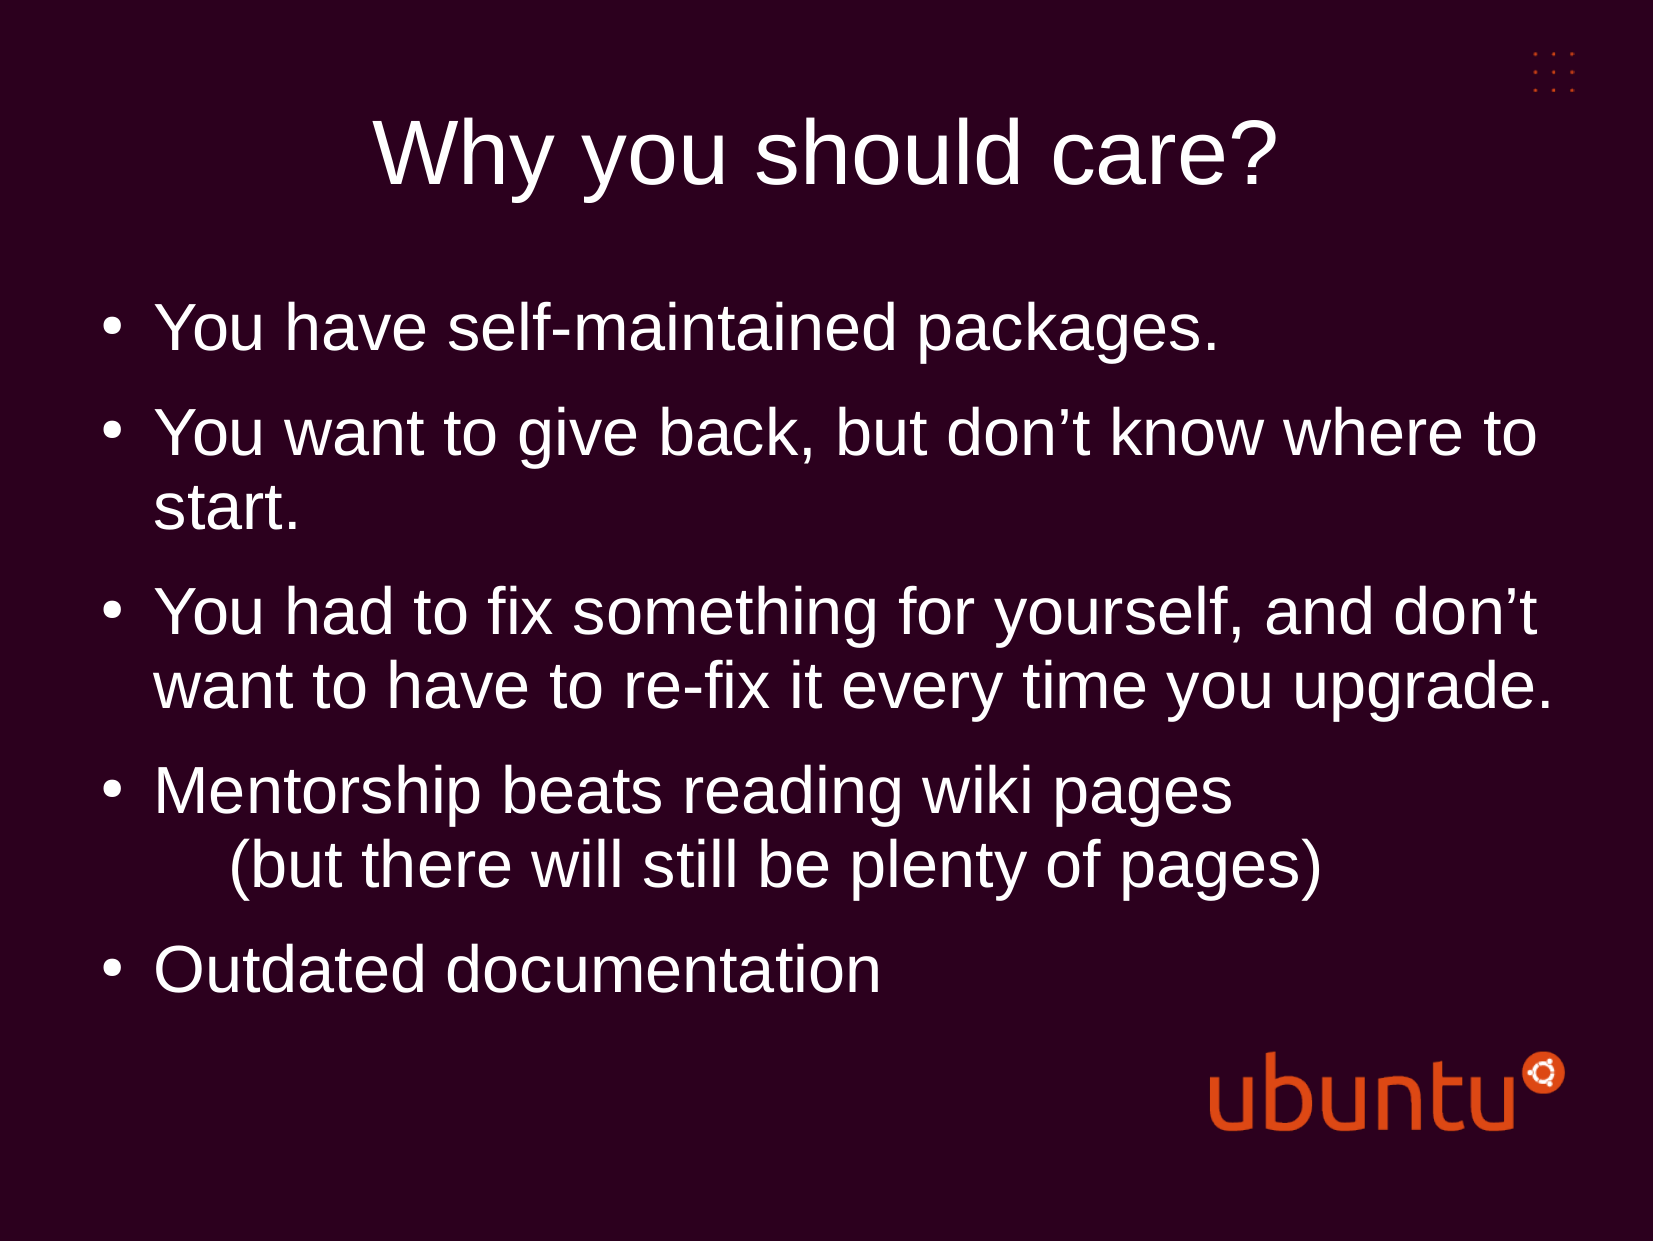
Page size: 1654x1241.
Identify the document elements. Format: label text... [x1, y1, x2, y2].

picture [1121, 960, 1653, 1223]
list You have self-maintained packages. You want to give back, but don’t know where to start. You had to fix something for yourself, and don’t want to have to re-fix it every time you upgrade. Mentorship beats reading wiki pages (but there will still be plenty of pages) Outdated documentation [82, 290, 1571, 1010]
title Why you should care? [82, 49, 1571, 257]
picture [1571, 49, 1575, 94]
